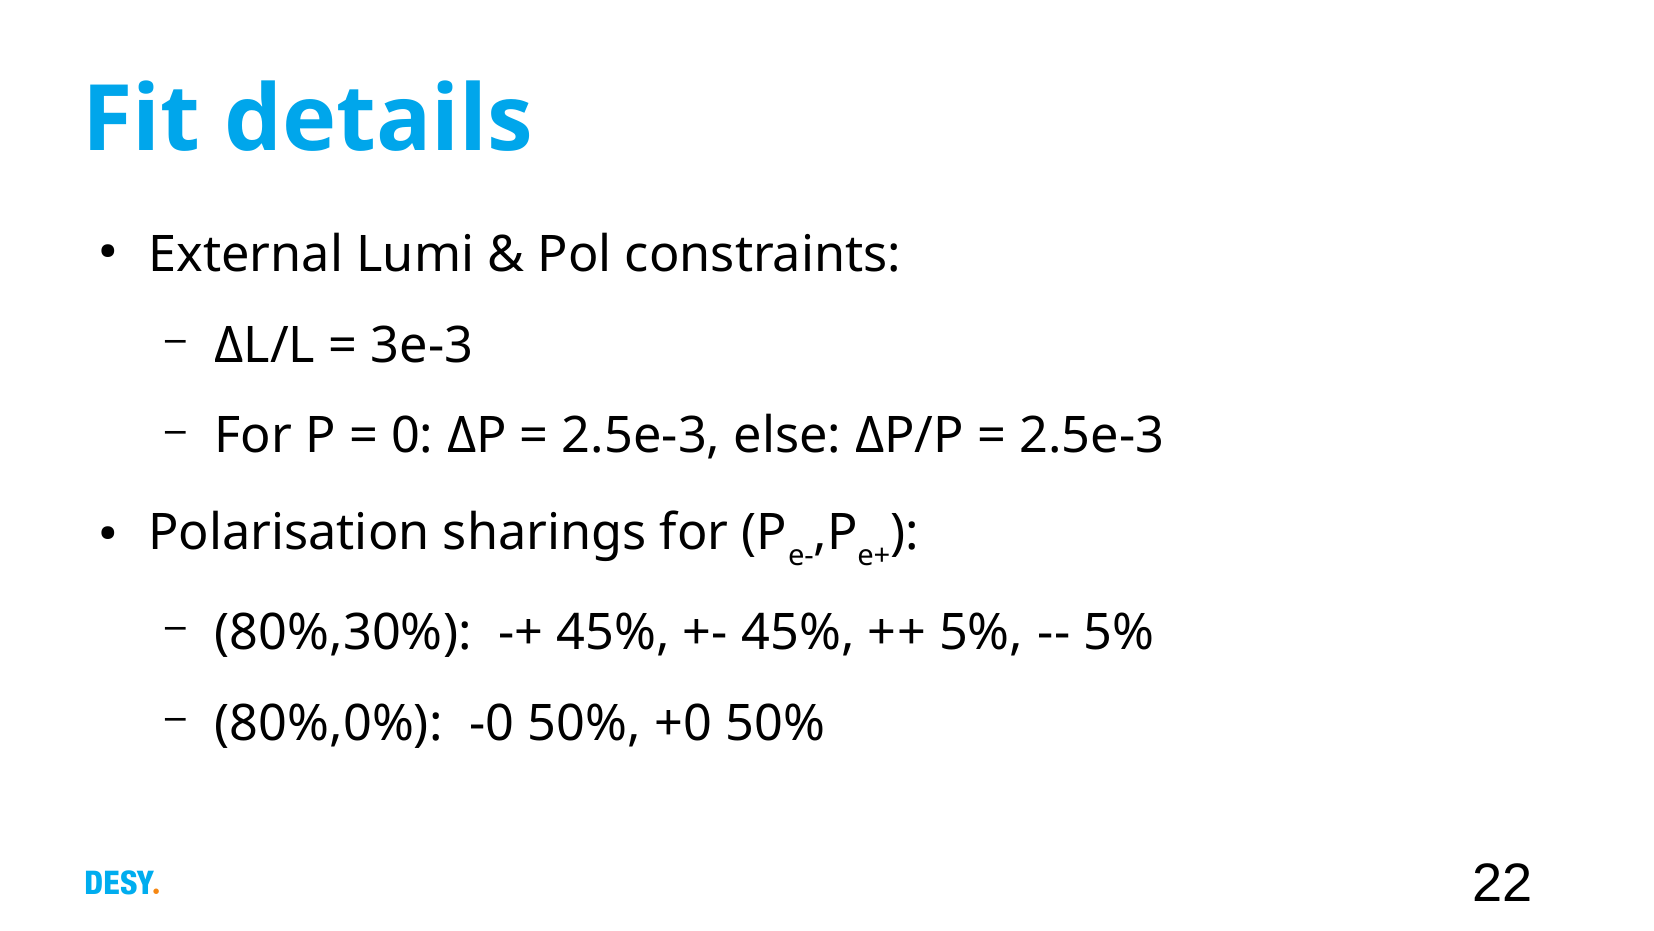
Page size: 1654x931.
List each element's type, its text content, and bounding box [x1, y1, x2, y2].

list External Lumi & Pol constraints: ΔL/L = 3e-3 For P = 0: ΔP = 2.5e-3, else: ΔP/P = 2.5e-3 Polarisation sharings for (Pe-,Pe+): (80%,30%): -+ 45%, +- 45%, ++ 5%, -- 5% (80%,0%): -0 50%, +0 50% [82, 217, 1571, 758]
title Fit details [82, 37, 1571, 193]
